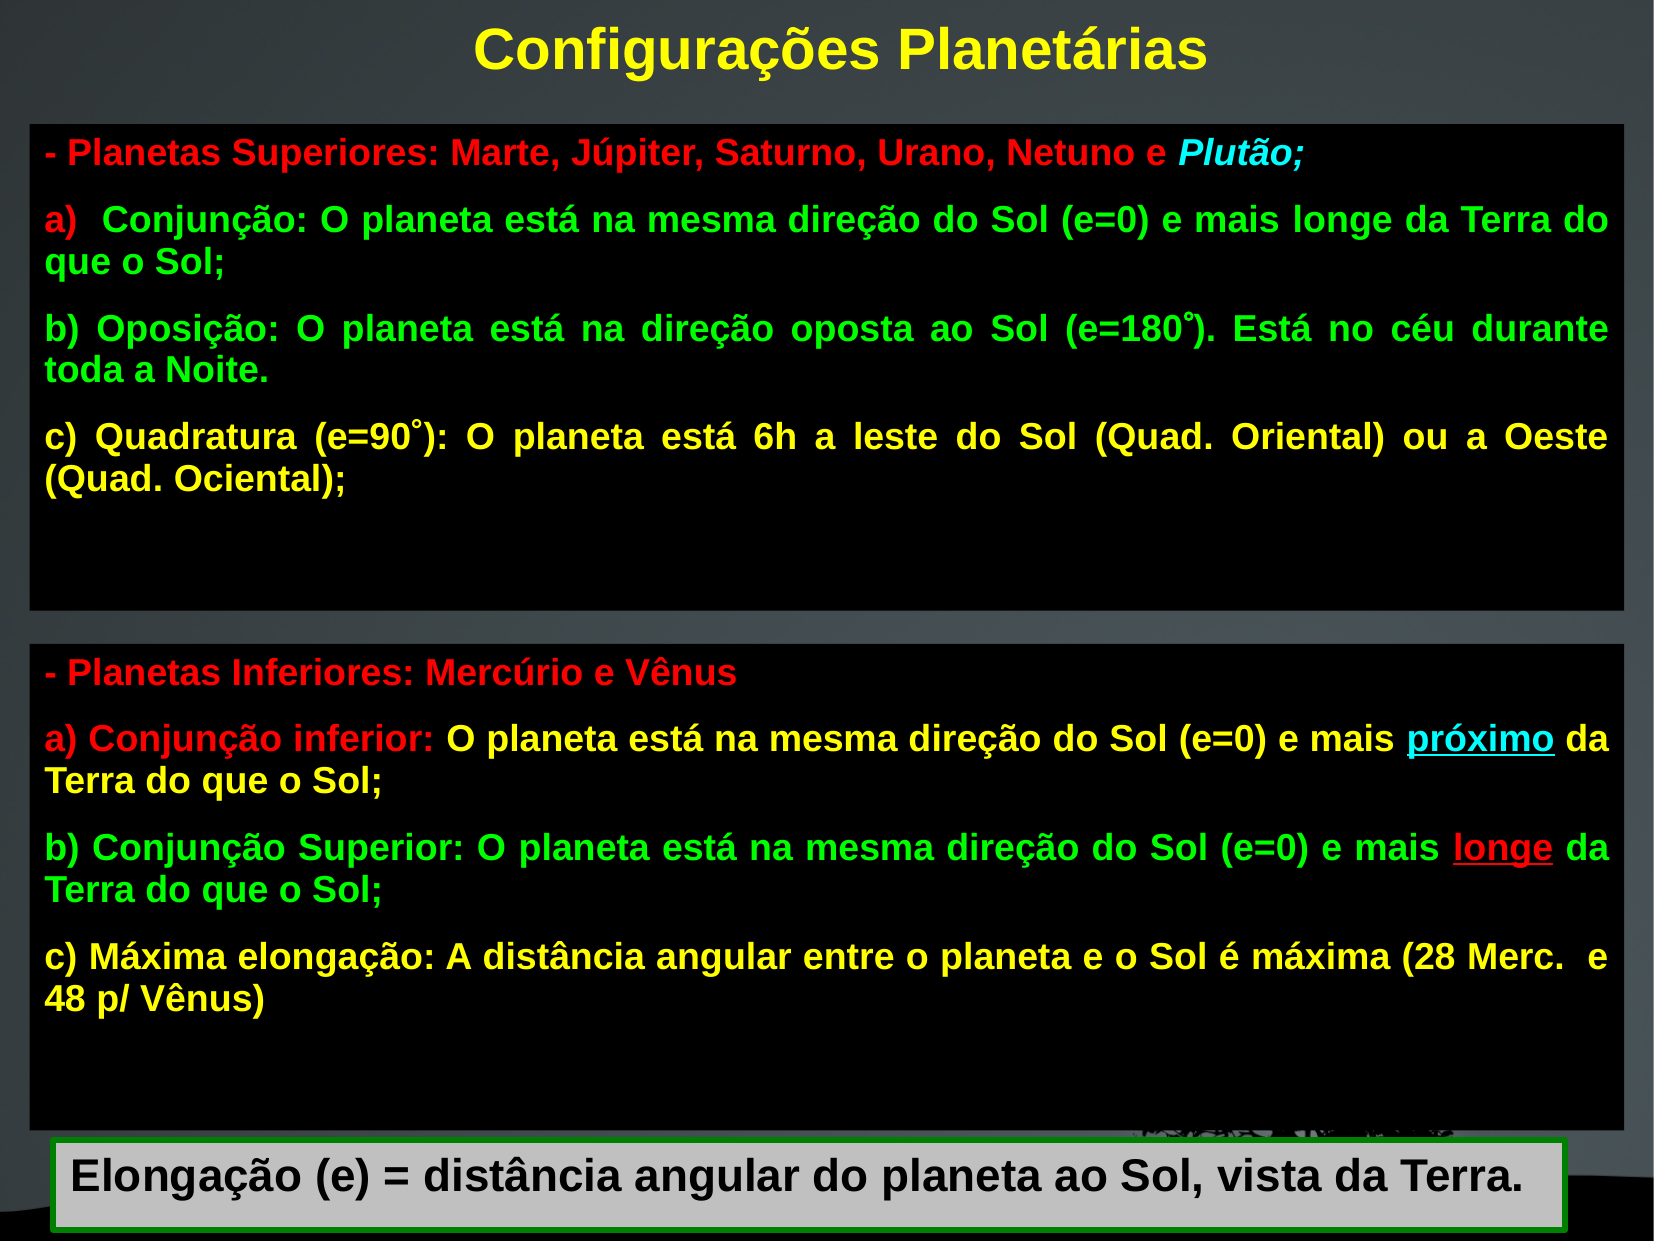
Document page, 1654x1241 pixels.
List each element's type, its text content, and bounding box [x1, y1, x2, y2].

text_box Configurações Planetárias [59, 9, 1625, 113]
text_box - Planetas Superiores: Marte, Júpiter, Saturno, Urano, Netuno e Plutão; a) Conjunção: O planeta está na mesma direção do Sol (e=0) e mais longe da Terra do que o Sol; b) Oposição: O planeta está na direção oposta ao Sol (e=180˚). Está no céu durante toda a Noite. c) Quadratura (e=90˚): O planeta está 6h a leste do Sol (Quad. Oriental) ou a Oeste (Quad. Ociental); [29, 124, 1625, 611]
text_box - Planetas Inferiores: Mercúrio e Vênus a) Conjunção inferior: O planeta está na mesma direção do Sol (e=0) e mais próximo da Terra do que o Sol; b) Conjunção Superior: O planeta está na mesma direção do Sol (e=0) e mais longe da Terra do que o Sol; c) Máxima elongação: A distância angular entre o planeta e o Sol é máxima (28 Merc. e 48 p/ Vênus) [29, 643, 1625, 1131]
picture [0, 0, 1654, 1241]
text_box Elongação (e) = distância angular do planeta ao Sol, vista da Terra. [53, 1139, 1565, 1230]
